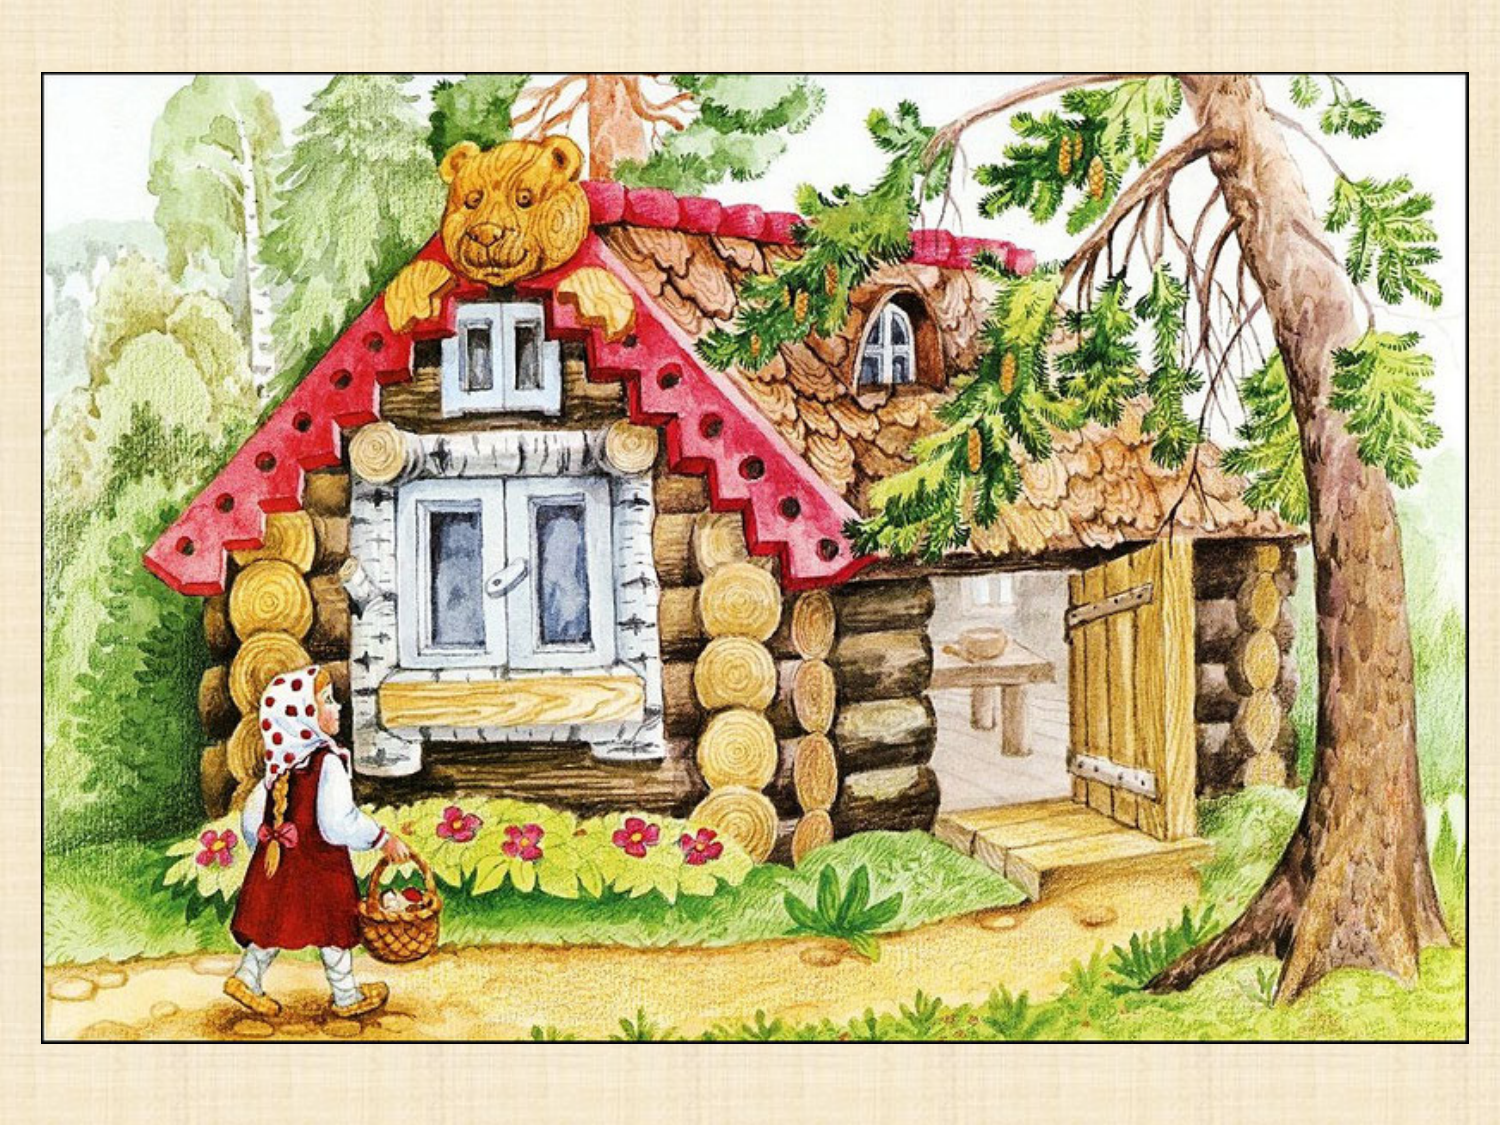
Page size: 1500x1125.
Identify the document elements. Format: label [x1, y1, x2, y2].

picture [41, 72, 1469, 1044]
